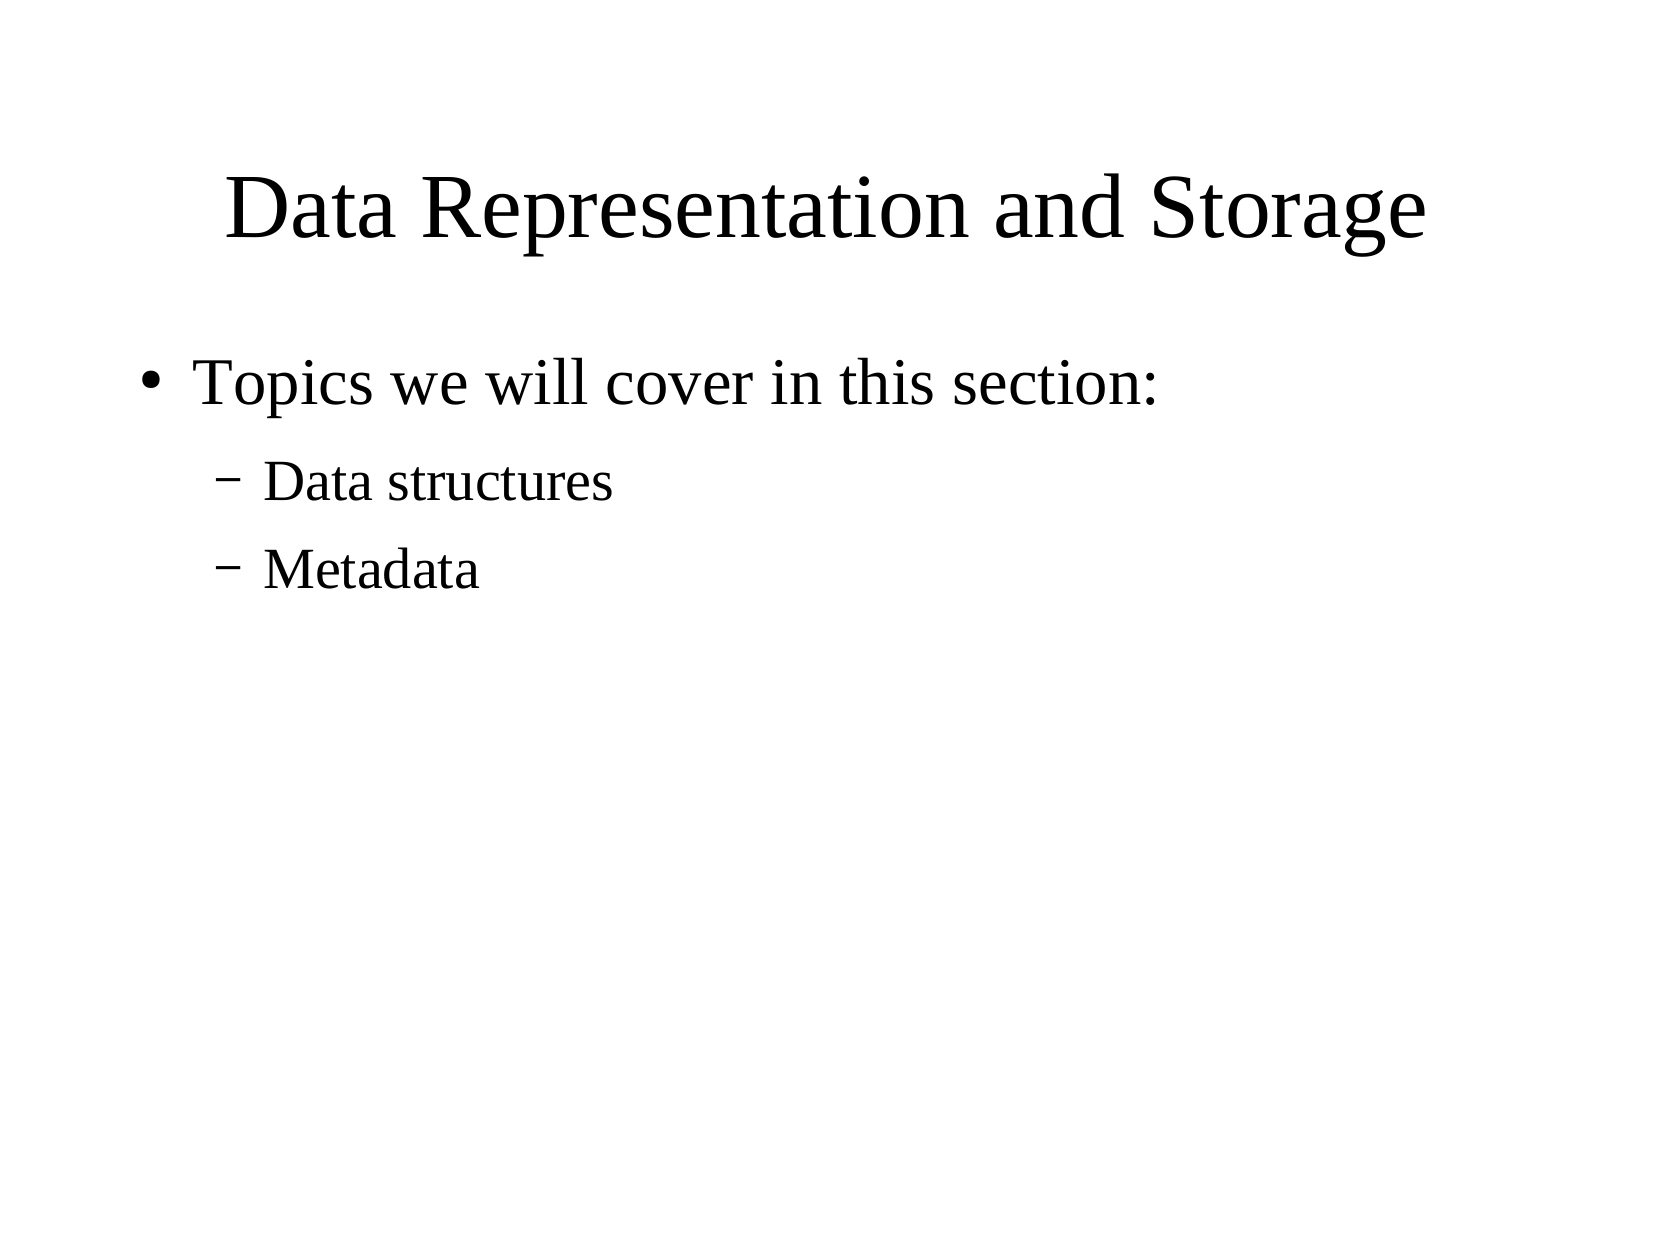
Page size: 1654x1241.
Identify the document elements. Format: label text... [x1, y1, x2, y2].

list Topics we will cover in this section: Data structures Metadata [121, 344, 1534, 1127]
title Data Representation and Storage [121, 102, 1534, 311]
